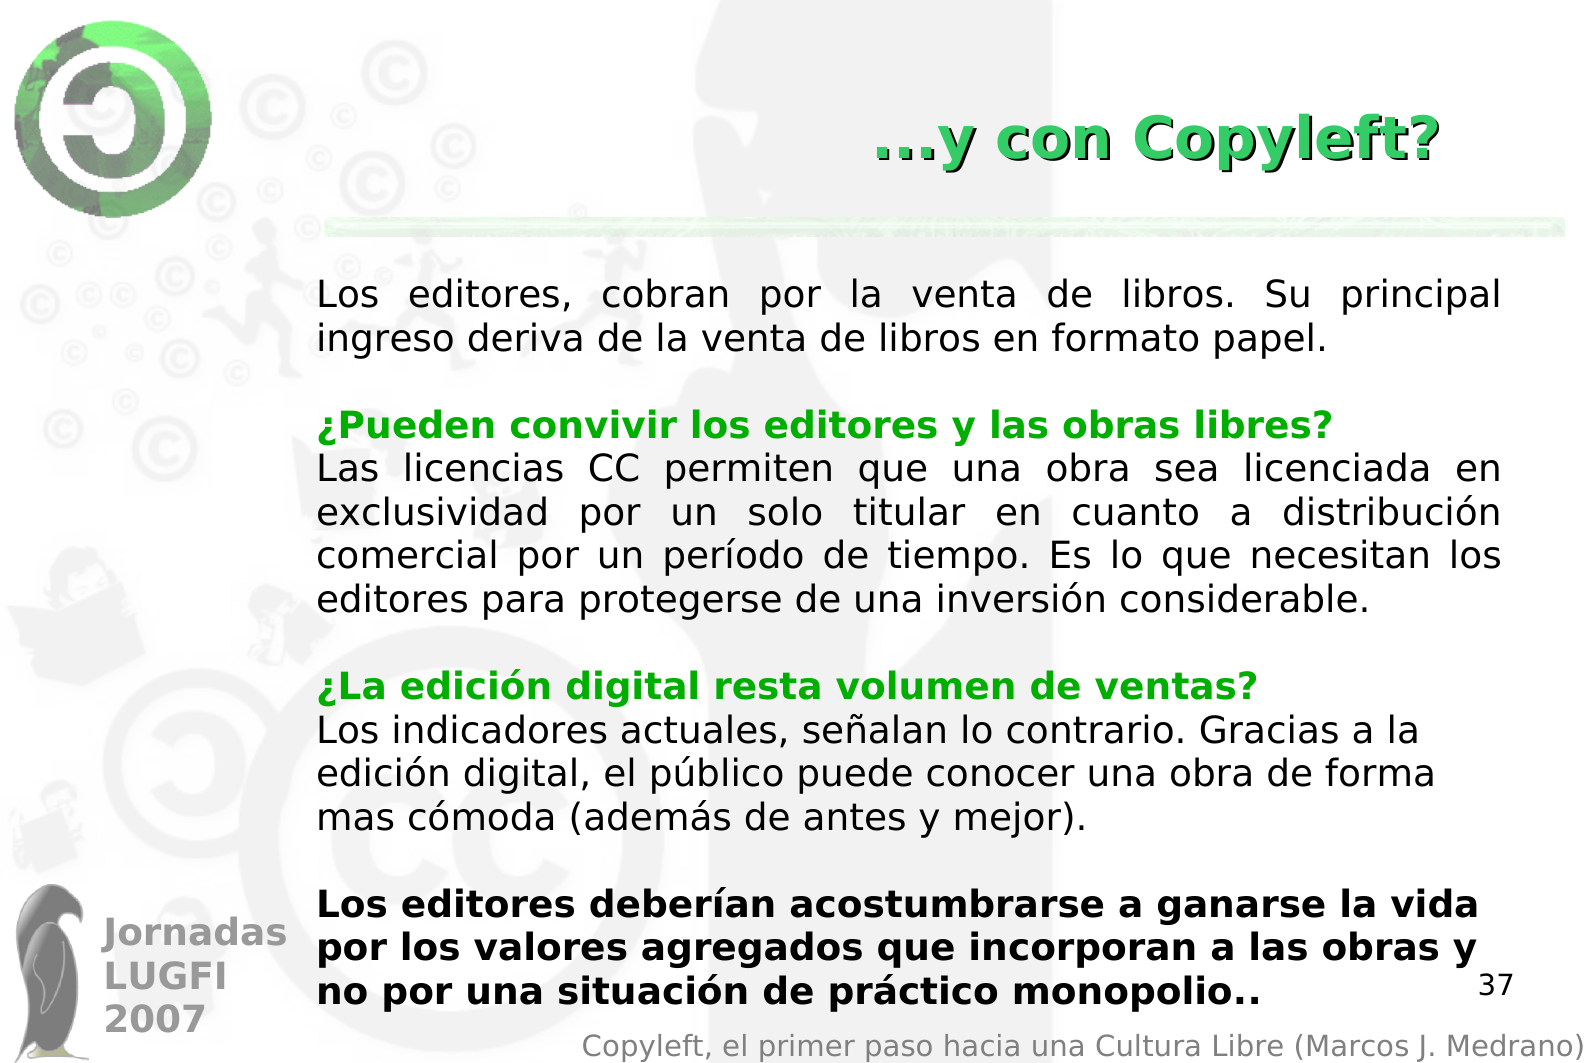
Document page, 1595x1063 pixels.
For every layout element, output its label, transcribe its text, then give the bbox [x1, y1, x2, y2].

text_box ...y con Copyleft? [856, 96, 1536, 207]
text_box Los editores, cobran por la venta de libros. Su principal ingreso deriva de la venta de libros en formato papel. ¿Pueden convivir los editores y las obras libres? Las licencias CC permiten que una obra sea licenciada en exclusividad por un solo titular en cuanto a distribución comercial por un período de tiempo. Es lo que necesitan los editores para protegerse de una inversión considerable. ¿La edición digital resta volumen de ventas? Los indicadores actuales, señalan lo contrario. Gracias a la edición digital, el público puede conocer una obra de forma mas cómoda (además de antes y mejor). Los editores deberían acostumbrarse a ganarse la vida por los valores agregados que incorporan a las obras y no por una situación de práctico monopolio.. [301, 265, 1518, 1021]
